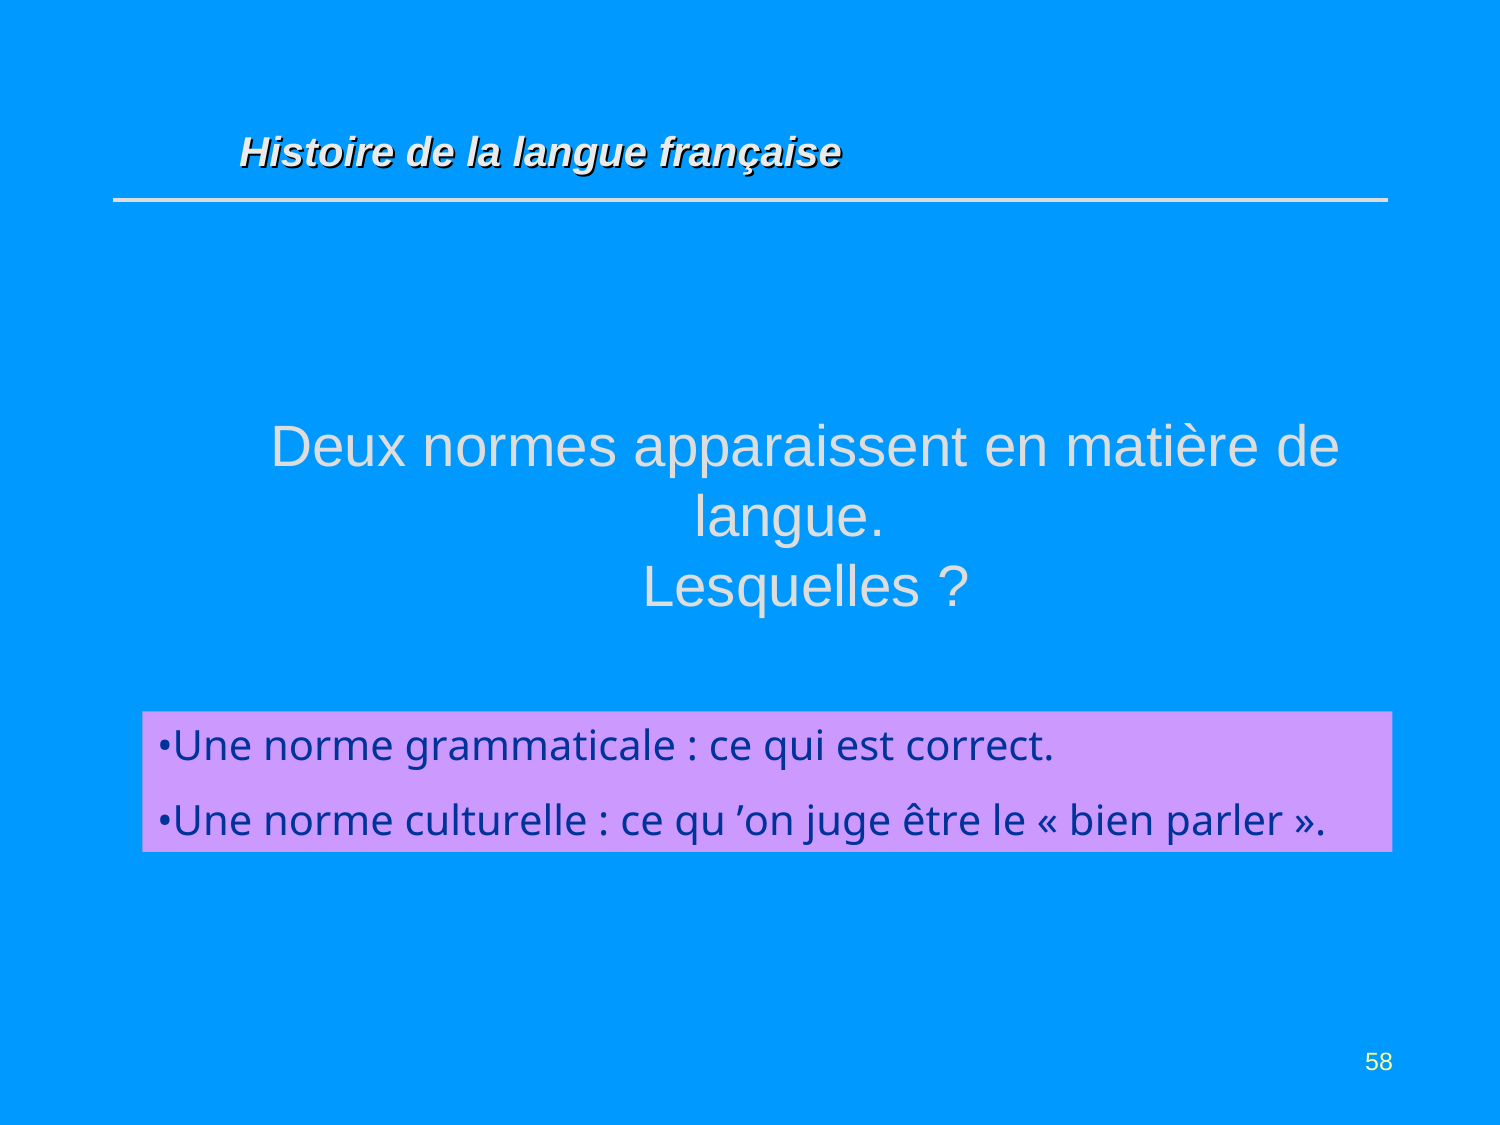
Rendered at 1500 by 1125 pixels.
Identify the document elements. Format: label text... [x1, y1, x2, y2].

text_box Une norme grammaticale : ce qui est correct. Une norme culturelle : ce qu ’on juge être le « bien parler ». [142, 711, 1393, 852]
text_box Deux normes apparaissent en matière de langue. Lesquelles ? [237, 399, 1375, 626]
text_box Histoire de la langue française [224, 116, 858, 183]
